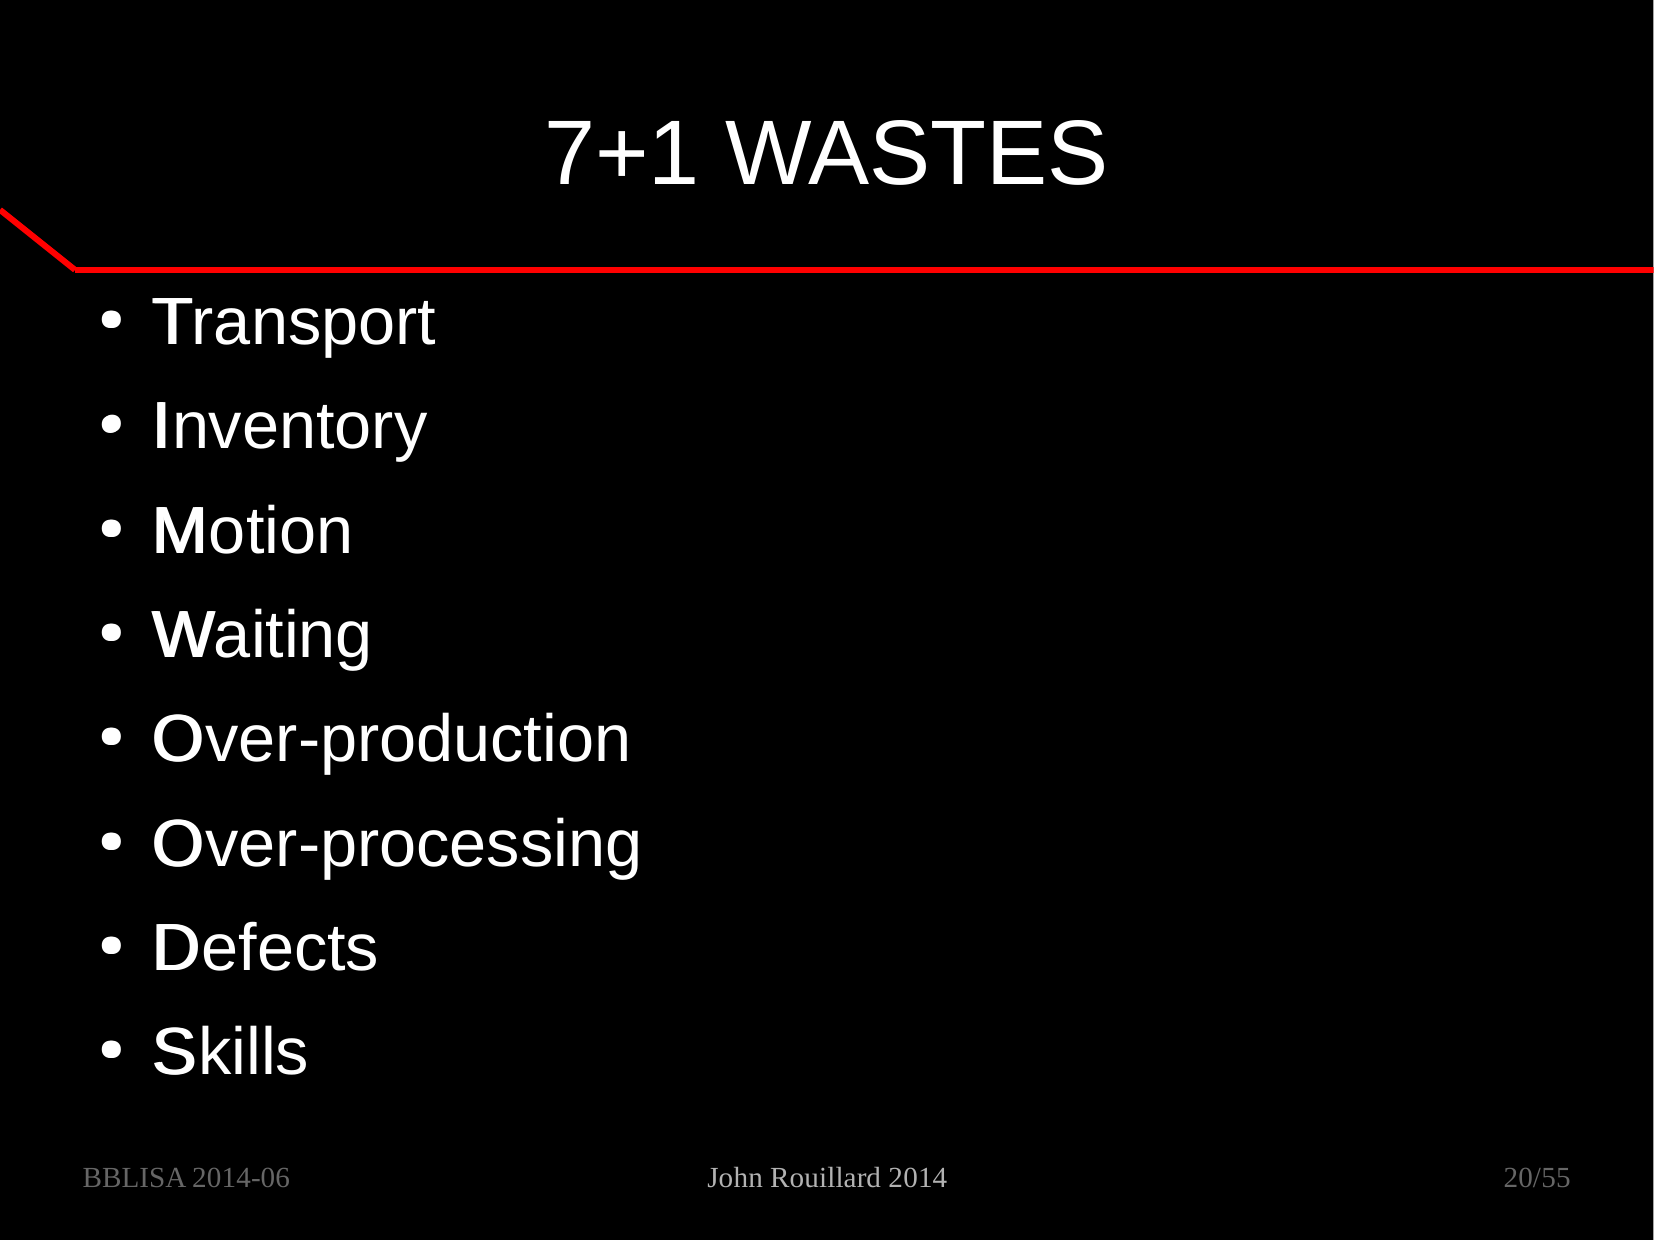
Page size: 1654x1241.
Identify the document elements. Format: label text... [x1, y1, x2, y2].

list T I M W O O D S [80, 284, 1569, 1104]
title 7+1 WASTES [82, 49, 1571, 257]
